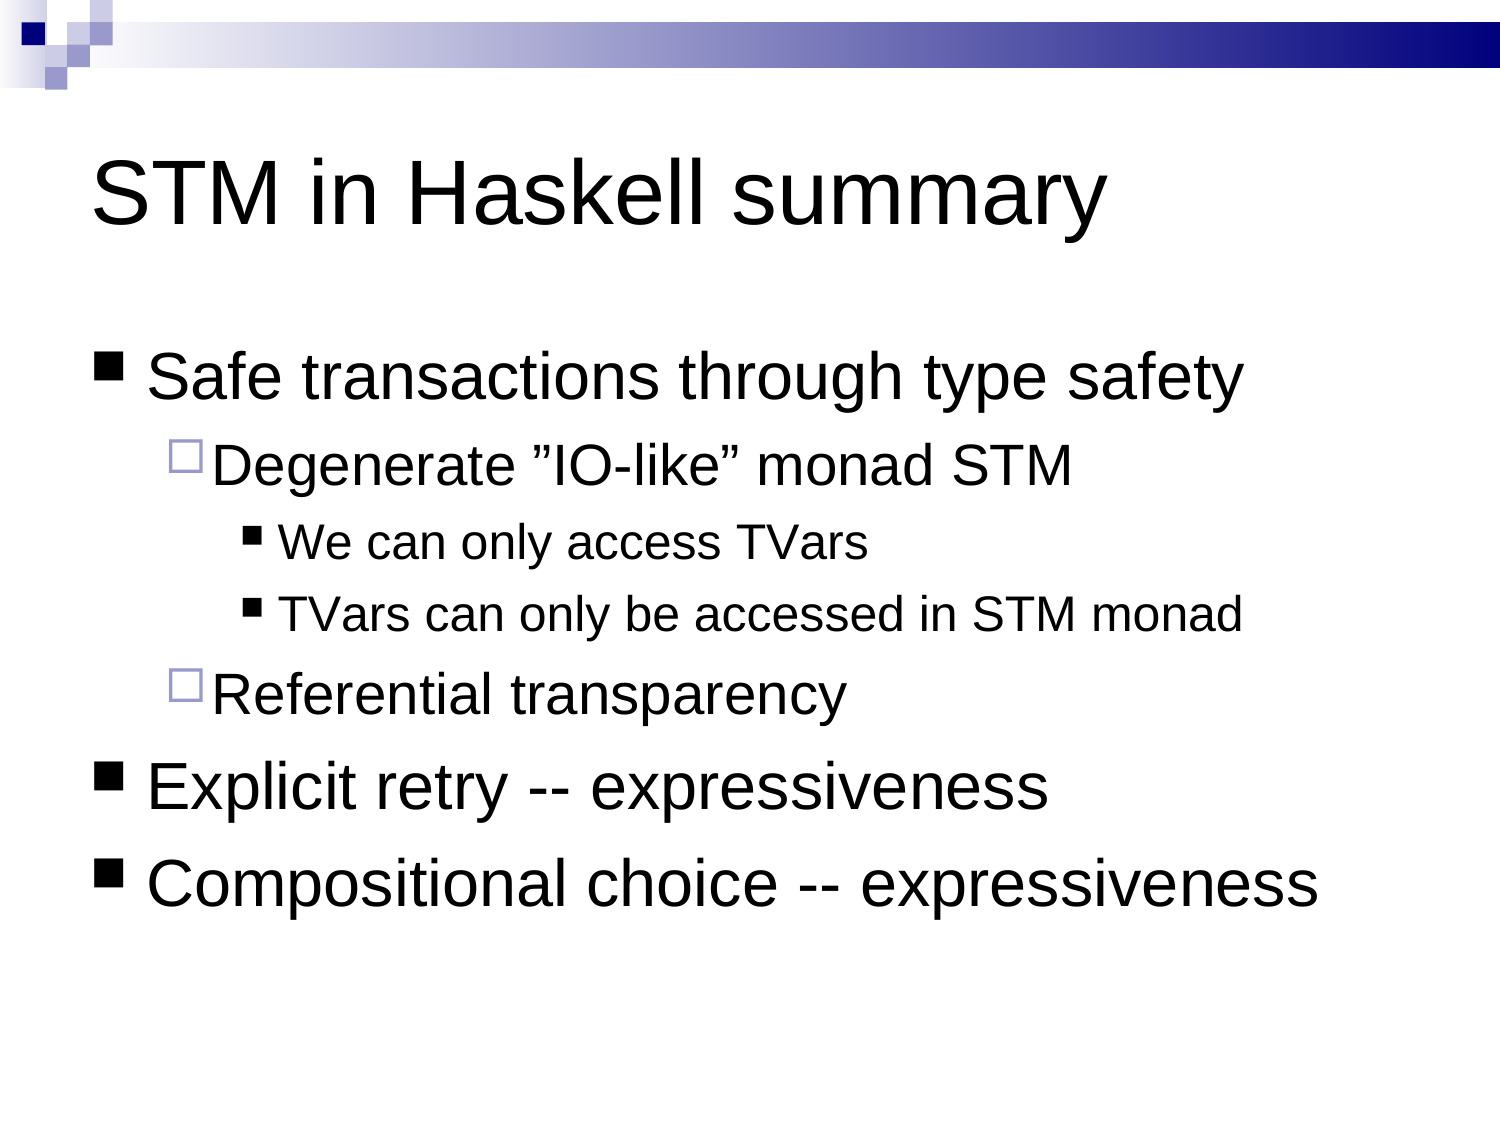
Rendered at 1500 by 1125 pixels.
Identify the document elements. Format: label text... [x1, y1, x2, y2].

title STM in Haskell summary [75, 75, 1426, 301]
list Safe transactions through type safety Degenerate ”IO-like” monad STM We can only access TVars TVars can only be accessed in STM monad Referential transparency Explicit retry -- expressiveness Compositional choice -- expressiveness [75, 324, 1426, 963]
